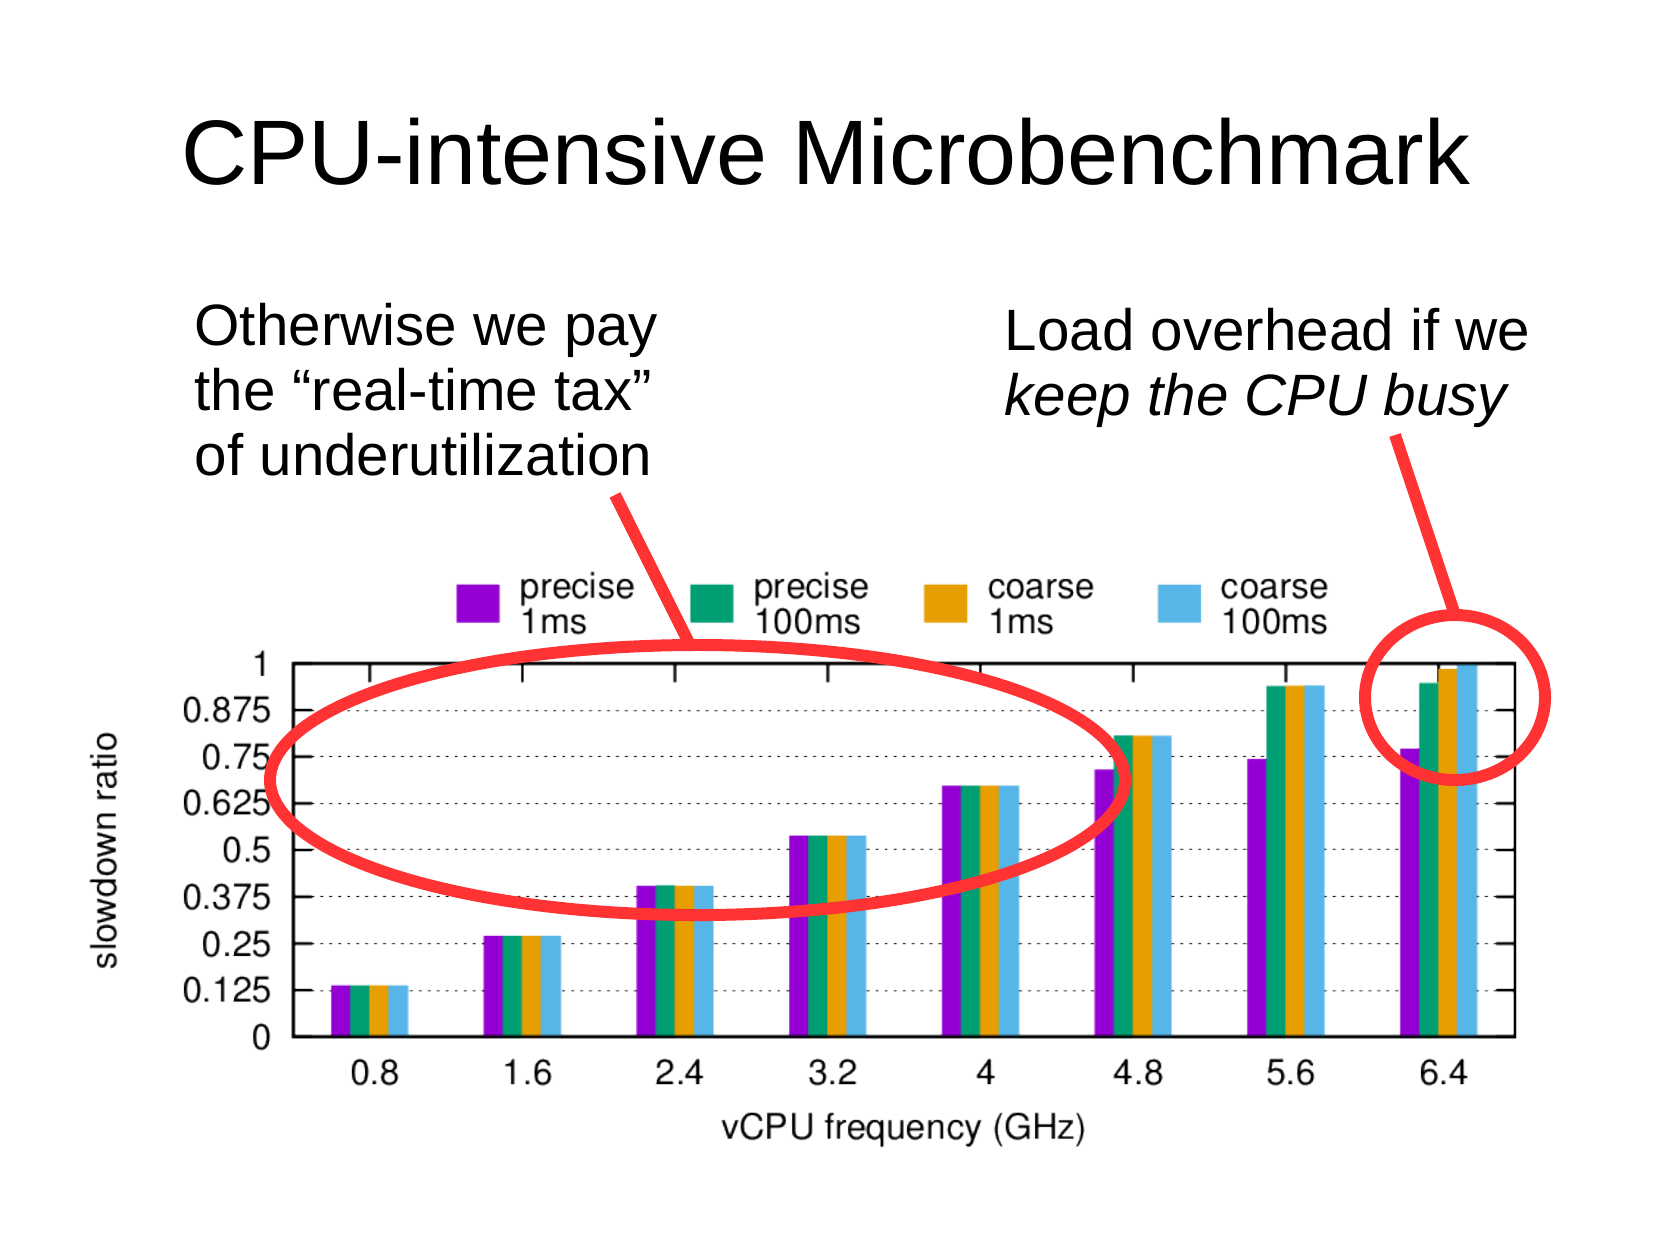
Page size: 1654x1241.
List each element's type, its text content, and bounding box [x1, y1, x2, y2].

picture [1372, 622, 1539, 774]
picture [277, 651, 1119, 909]
picture [75, 554, 1580, 1151]
text_box Otherwise we pay the “real-time tax” of underutilization [180, 285, 811, 495]
text_box Load overhead if we keep the CPU busy [990, 290, 1621, 436]
title CPU-intensive Microbenchmark [82, 49, 1571, 257]
